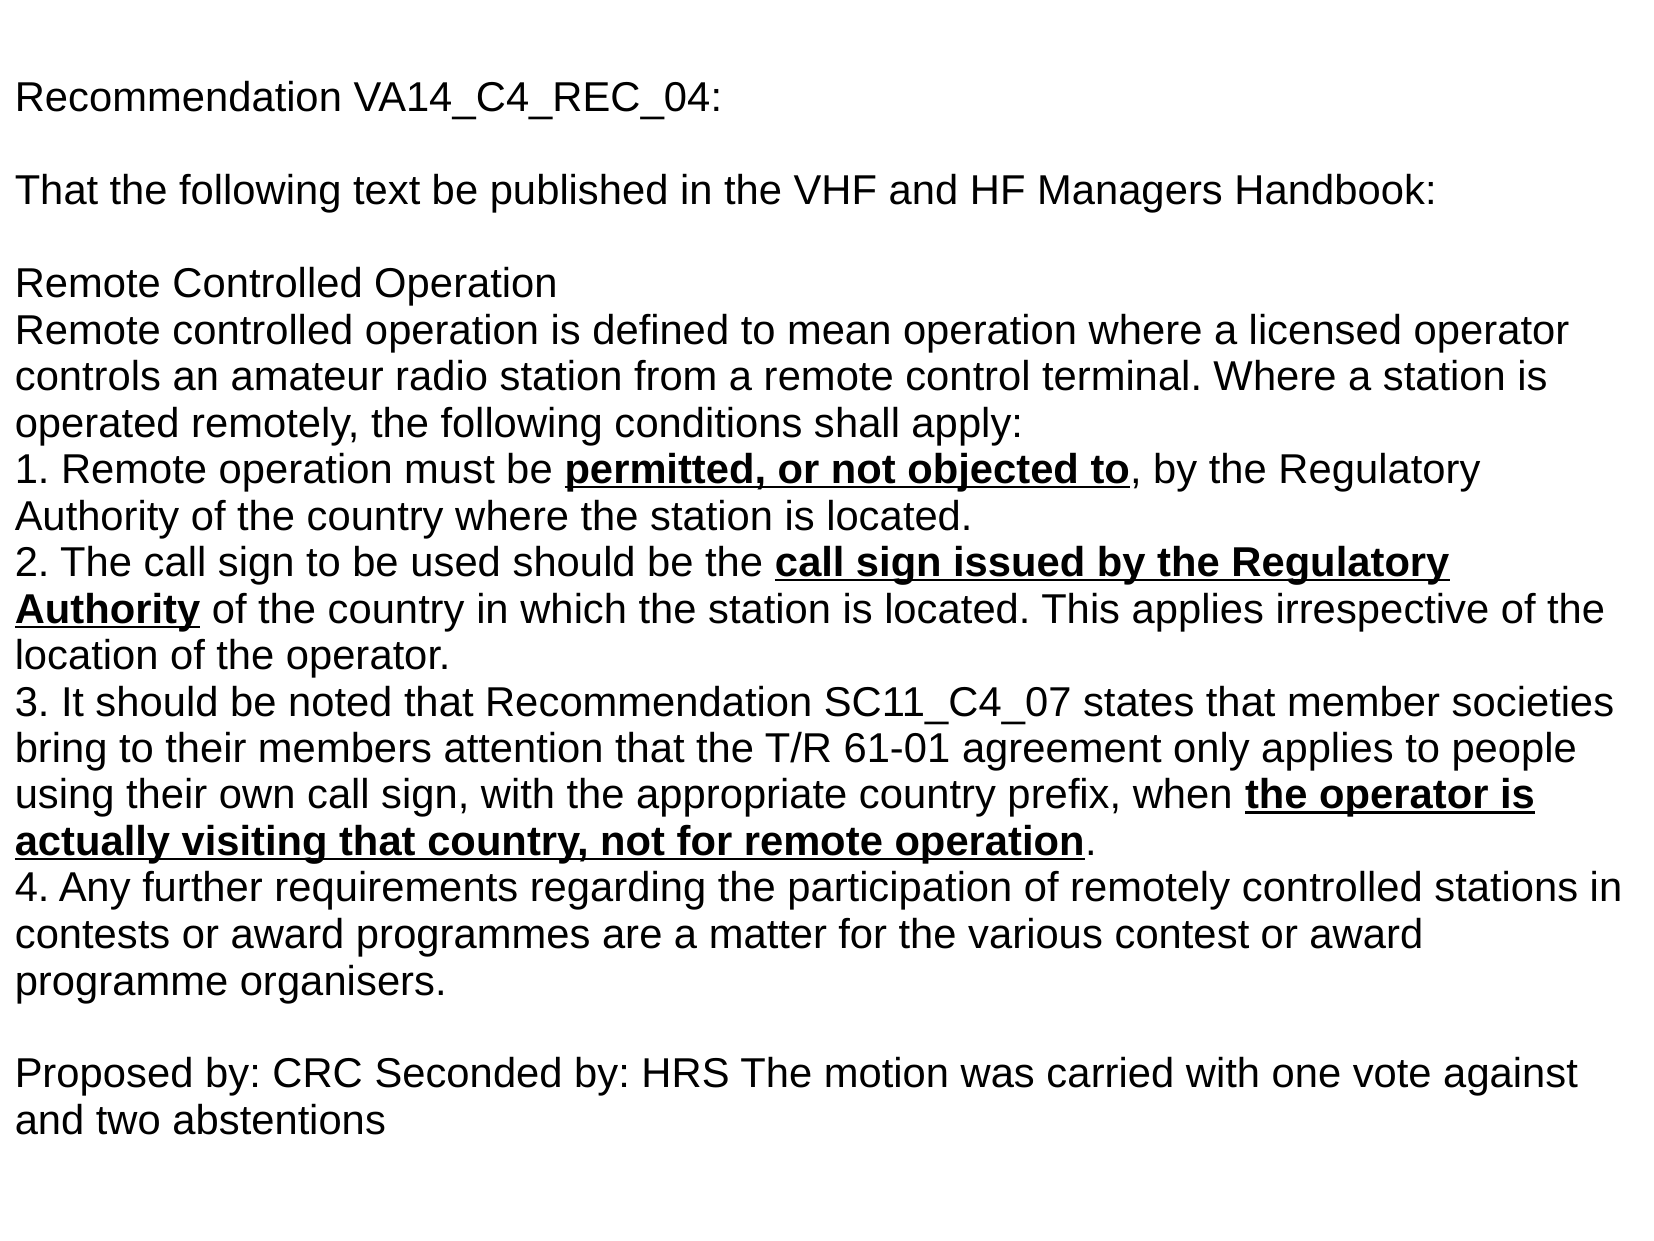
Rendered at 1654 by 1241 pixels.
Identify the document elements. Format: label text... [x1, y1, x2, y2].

text_box Recommendation VA14_C4_REC_04: That the following text be published in the VHF and HF Managers Handbook: Remote Controlled Operation Remote controlled operation is defined to mean operation where a licensed operator controls an amateur radio station from a remote control terminal. Where a station is operated remotely, the following conditions shall apply: 1. Remote operation must be permitted, or not objected to, by the Regulatory Authority of the country where the station is located. 2. The call sign to be used should be the call sign issued by the Regulatory Authority of the country in which the station is located. This applies irrespective of the location of the operator. 3. It should be noted that Recommendation SC11_C4_07 states that member societies bring to their members attention that the T/R 61-01 agreement only applies to people using their own call sign, with the appropriate country prefix, when the operator is actually visiting that country, not for remote operation. 4. Any further requirements regarding the participation of remotely controlled stations in contests or award programmes are a matter for the various contest or award programme organisers. Proposed by: CRC Seconded by: HRS The motion was carried with one vote against and two abstentions [0, 1, 1642, 1229]
